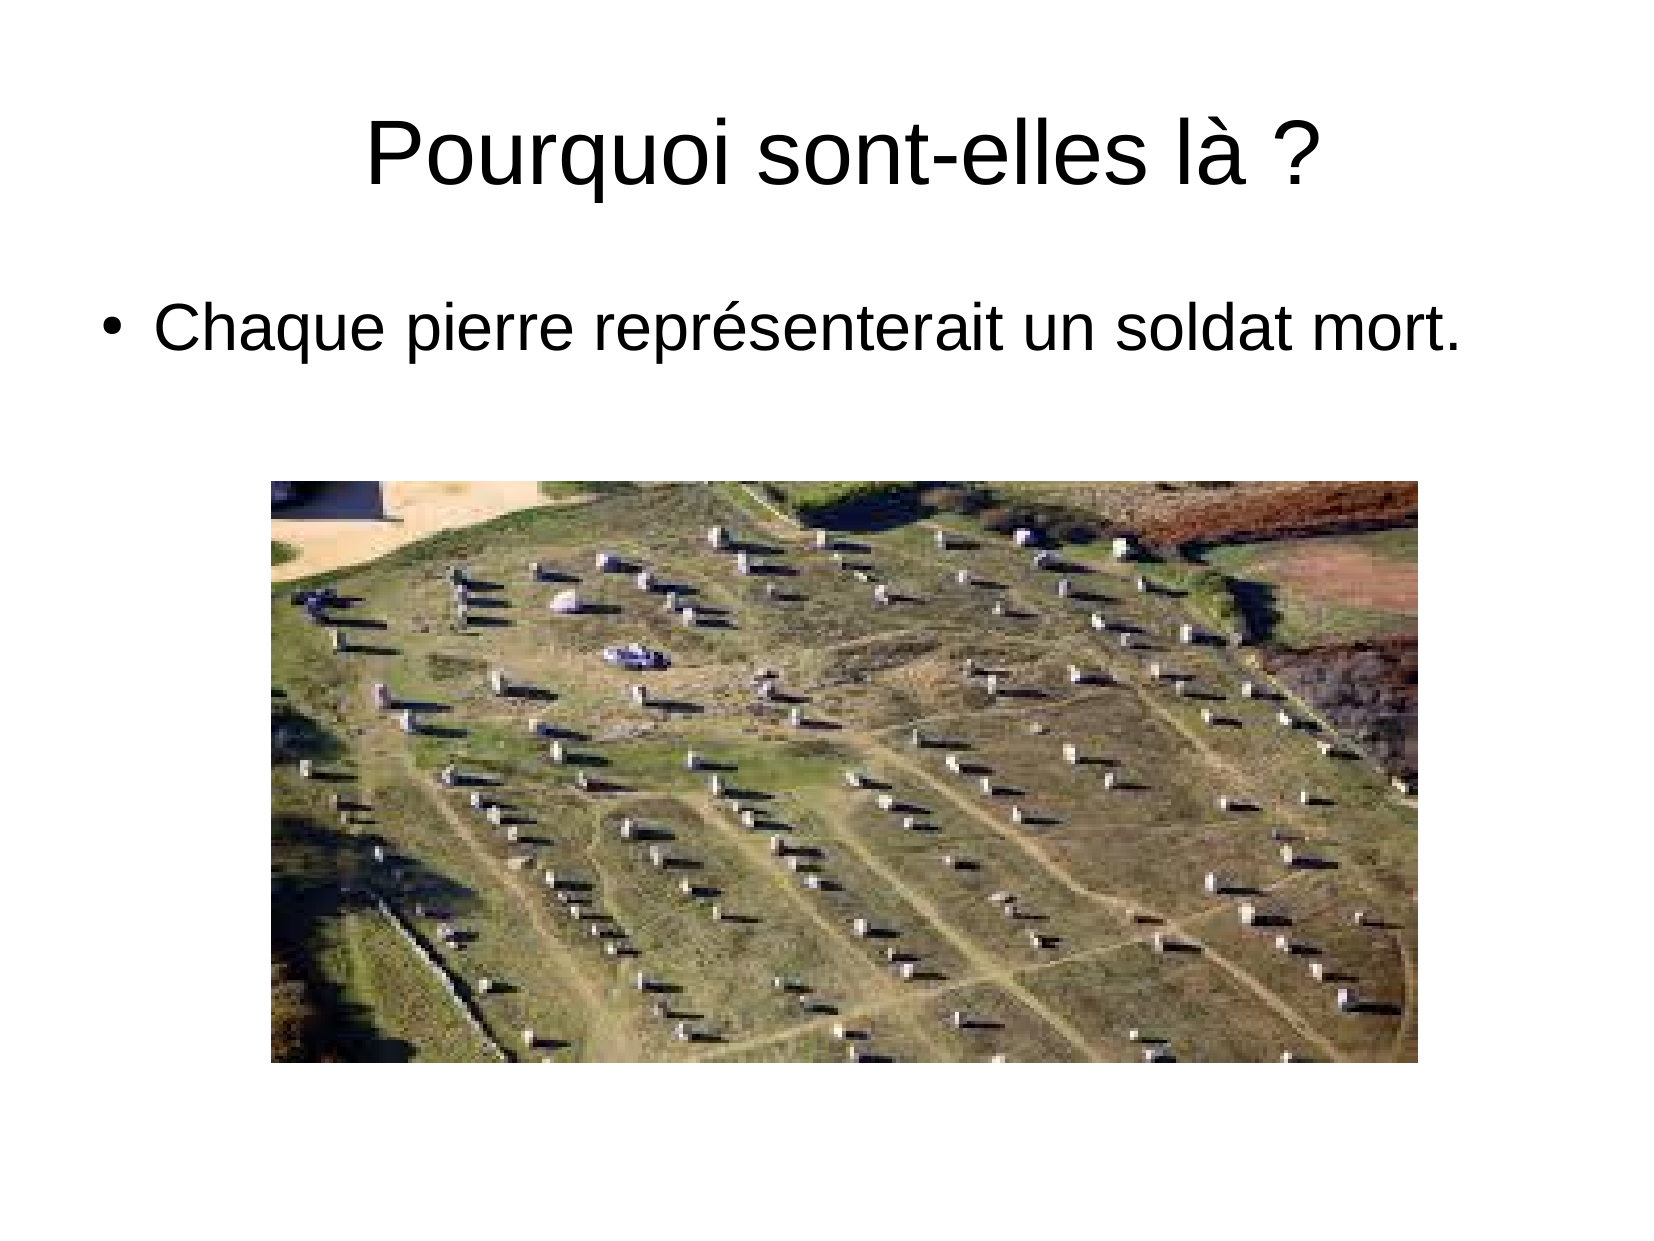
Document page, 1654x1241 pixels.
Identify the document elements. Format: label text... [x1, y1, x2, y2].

list Chaque pierre représenterait un soldat mort. [82, 290, 1571, 1010]
title Pourquoi sont-elles là ? [82, 49, 1571, 257]
picture [271, 481, 1418, 1063]
